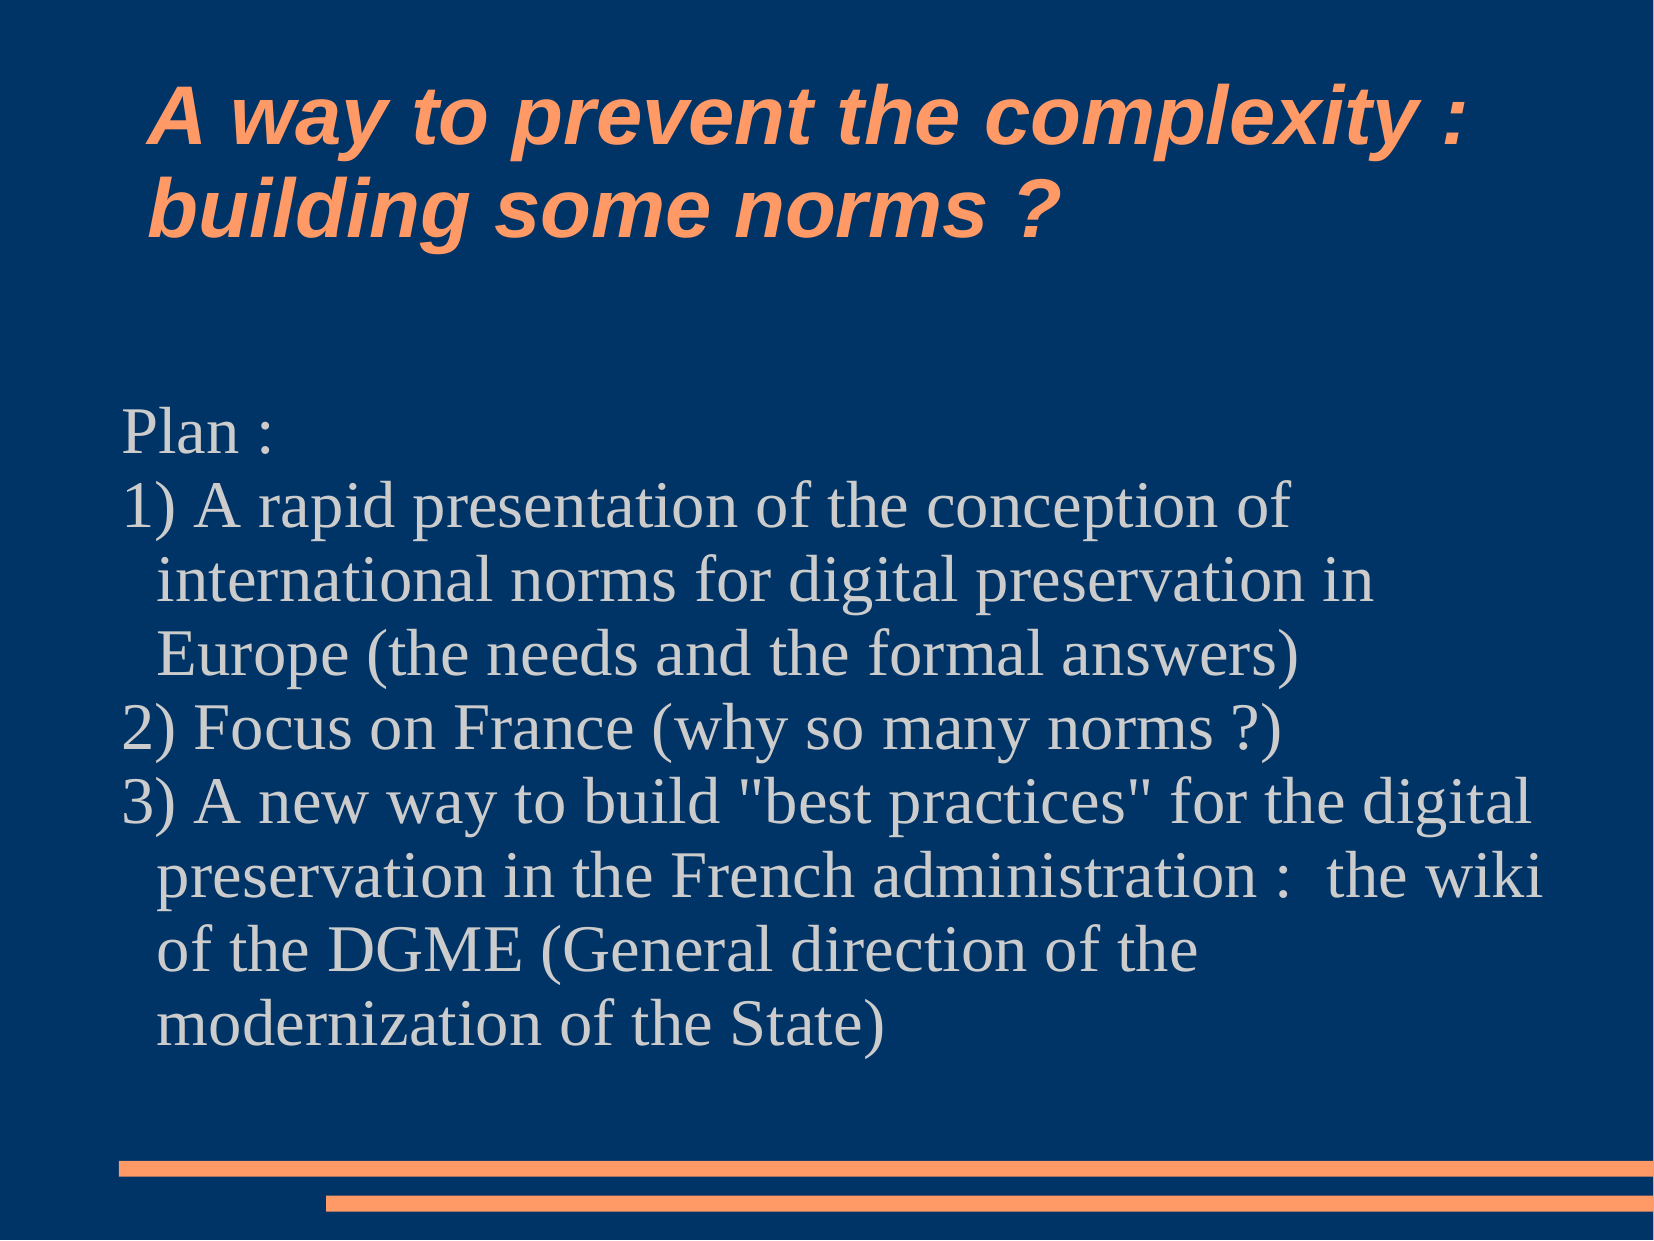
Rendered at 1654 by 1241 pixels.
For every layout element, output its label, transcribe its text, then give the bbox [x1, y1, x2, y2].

title A way to prevent the complexity : building some norms ? [147, 58, 1560, 266]
subtitle Plan : 1) A rapid presentation of the conception of international norms for digital preservation in Europe (the needs and the formal answers) 2) Focus on France (why so many norms ?) 3) A new way to build "best practices" for the digital preservation in the French administration : the wiki of the DGME (General direction of the modernization of the State) [121, 322, 1561, 1132]
